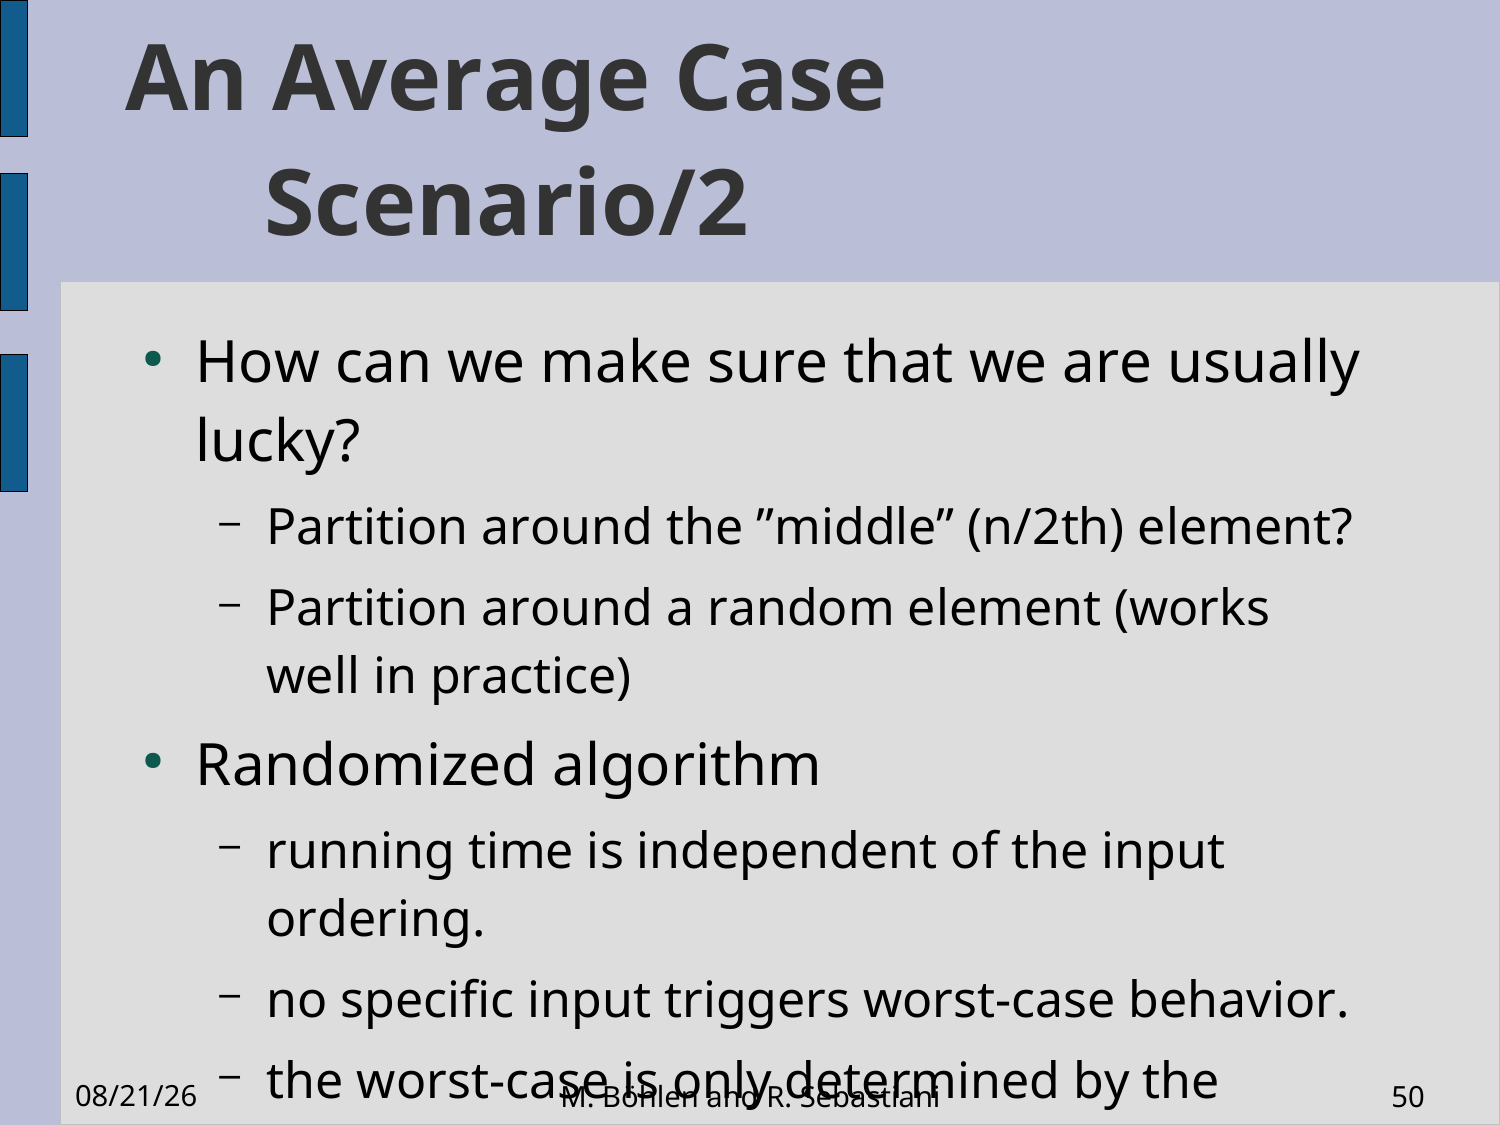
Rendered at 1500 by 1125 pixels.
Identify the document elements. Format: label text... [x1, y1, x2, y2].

list How can we make sure that we are usually lucky? Partition around the ”middle” (n/2th) element? Partition around a random element (works well in practice) Randomized algorithm running time is independent of the input ordering. no specific input triggers worst-case behavior. the worst-case is only determined by the output of the random-number generator. [110, 312, 1392, 1037]
title An Average Case Scenario/2 [110, 82, 1392, 271]
